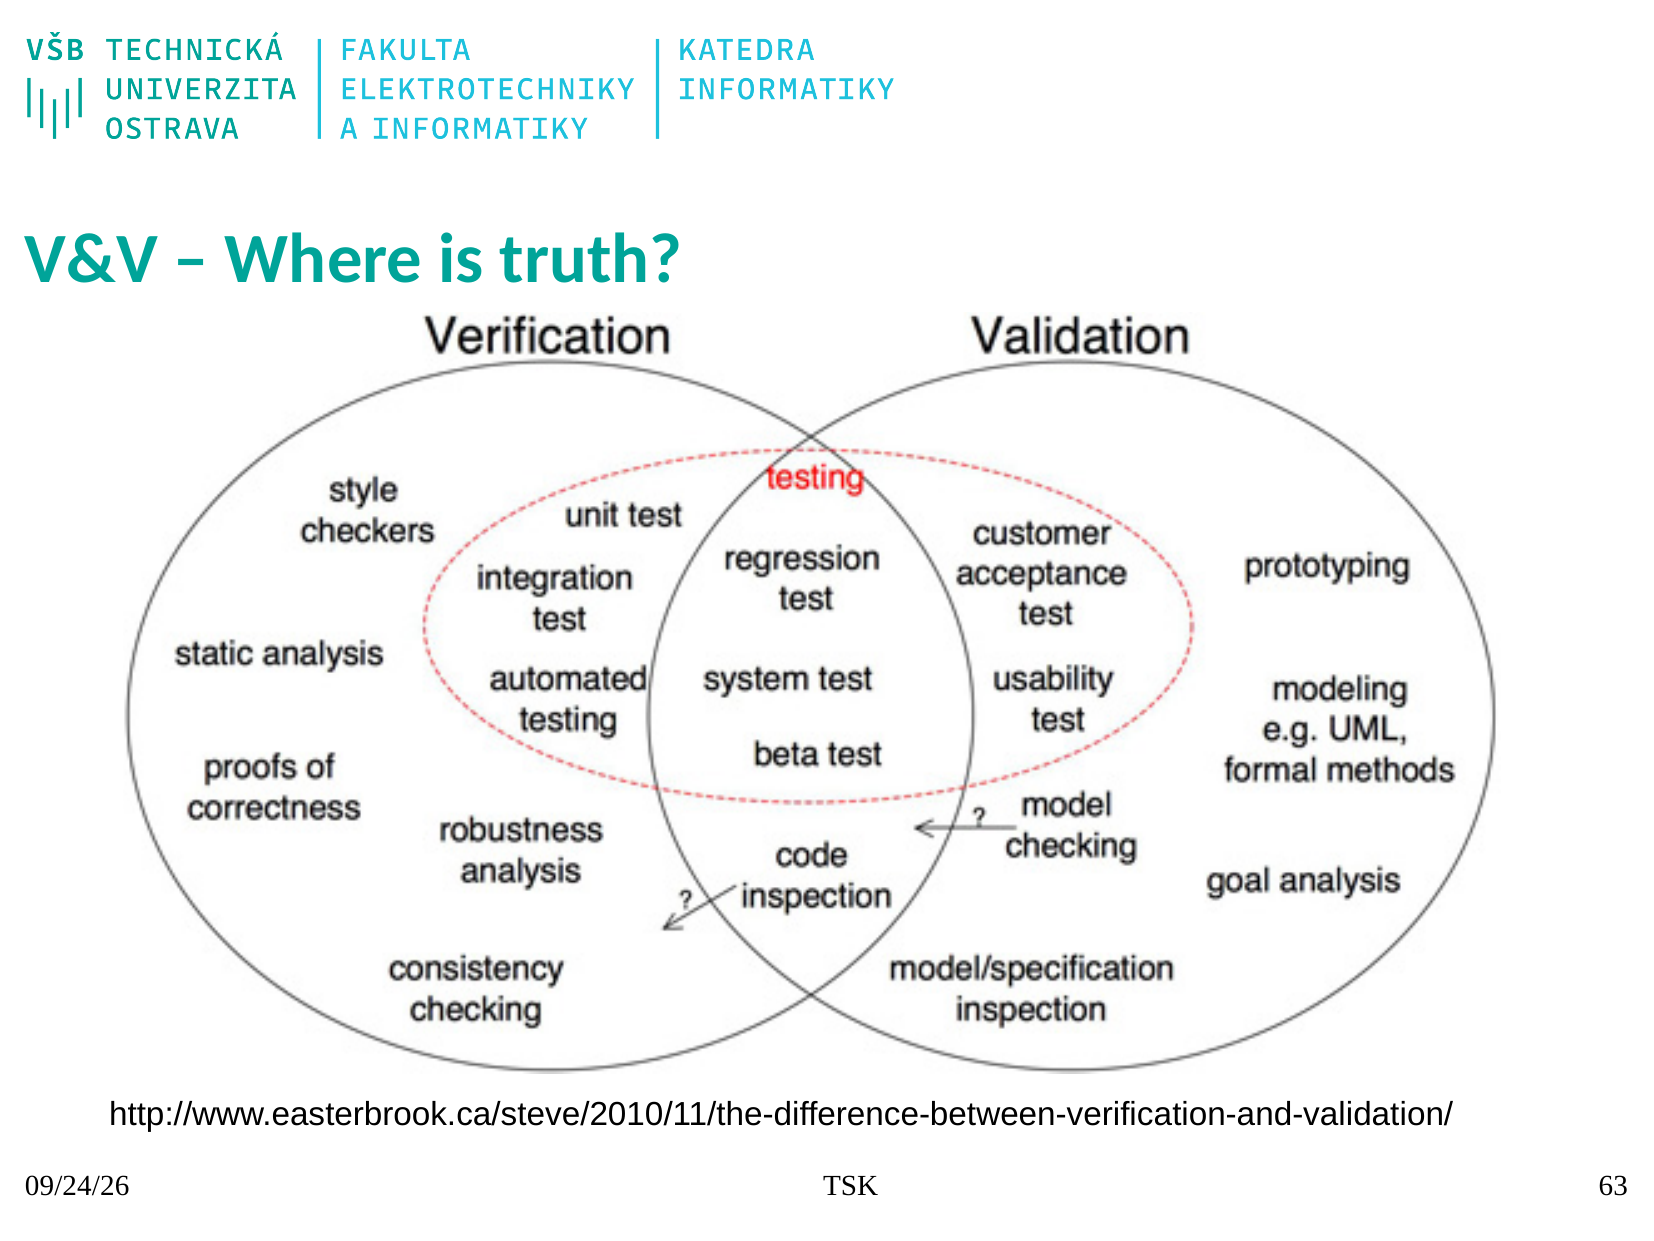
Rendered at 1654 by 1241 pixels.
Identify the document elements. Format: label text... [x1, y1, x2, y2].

list http://www.easterbrook.ca/steve/2010/11/the-difference-between-verification-and-validation/ [94, 1087, 1506, 1152]
title V&V – Where is truth? [24, 169, 1629, 300]
picture [26, 31, 894, 139]
picture [123, 312, 1501, 1074]
